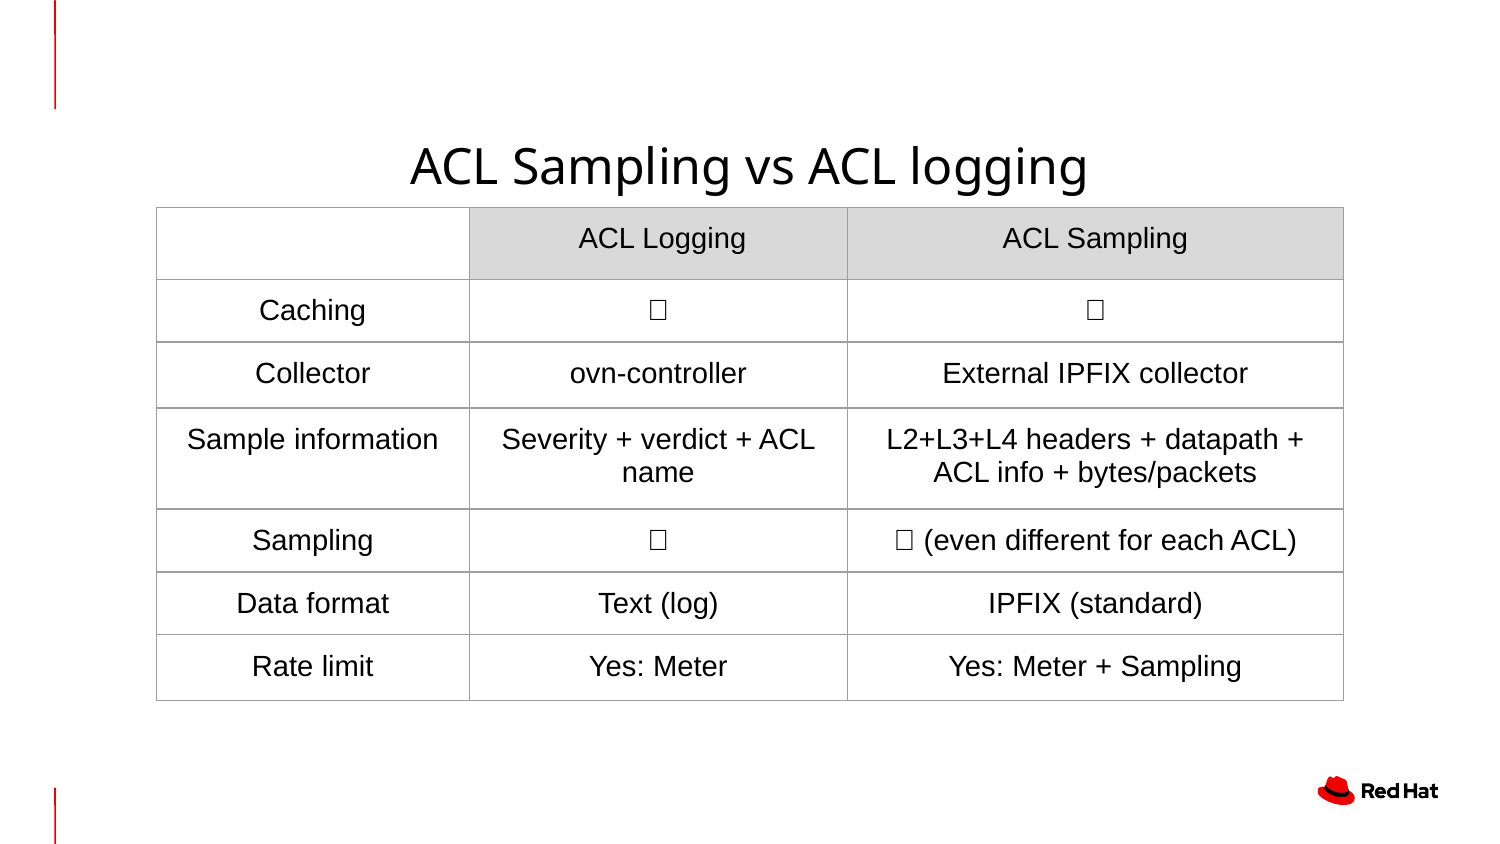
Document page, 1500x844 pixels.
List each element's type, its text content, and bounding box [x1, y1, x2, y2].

table_cell ovn-controller [470, 343, 847, 407]
picture [1317, 776, 1438, 805]
table_cell Collector [157, 343, 469, 407]
table_cell Data format [157, 573, 469, 634]
table_cell Rate limit [157, 635, 469, 700]
table_cell Yes: Meter [470, 635, 847, 700]
table_cell Caching [157, 280, 469, 341]
table_cell Severity + verdict + ACL name [470, 409, 847, 508]
table_cell ✅ (even different for each ACL) [848, 510, 1343, 571]
table_header [157, 208, 469, 279]
table_header ACL Sampling [848, 208, 1343, 279]
table_cell Yes: Meter + Sampling [848, 635, 1343, 700]
title ACL Sampling vs ACL logging [215, 116, 1285, 186]
table_cell Sample information [157, 409, 469, 508]
table_header ACL Logging [470, 208, 847, 279]
table_cell Sampling [157, 510, 469, 571]
table_cell External IPFIX collector [848, 343, 1343, 407]
table_cell Text (log) [470, 573, 847, 634]
table_cell IPFIX (standard) [848, 573, 1343, 634]
table_cell L2+L3+L4 headers + datapath + ACL info + bytes/packets [848, 409, 1343, 508]
table_cell ❌ [470, 280, 847, 341]
table_cell ✅ [848, 280, 1343, 341]
table_cell ❌ [470, 510, 847, 571]
